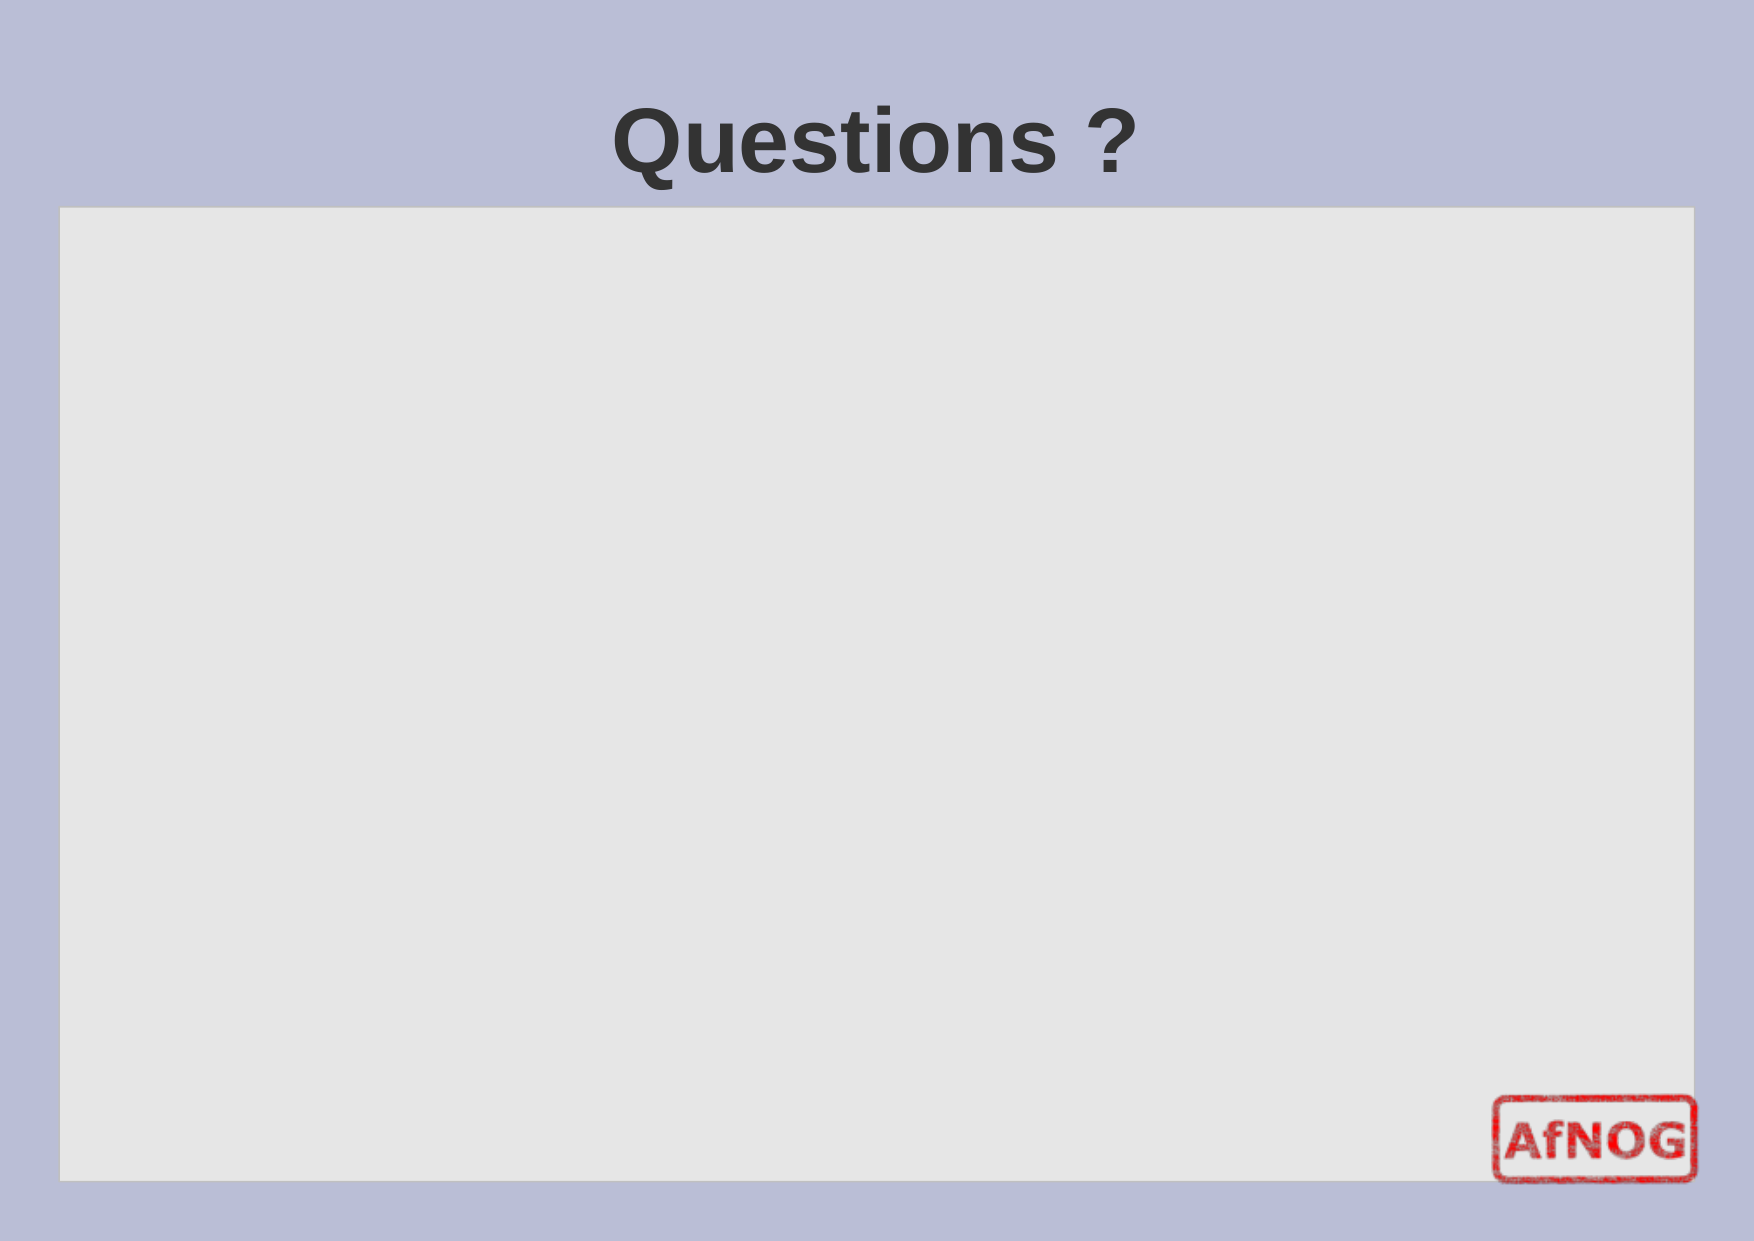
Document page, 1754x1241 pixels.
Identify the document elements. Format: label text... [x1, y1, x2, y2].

picture [1490, 1092, 1701, 1188]
text_box [59, 285, 1695, 1182]
title Questions ? [59, 0, 1695, 285]
